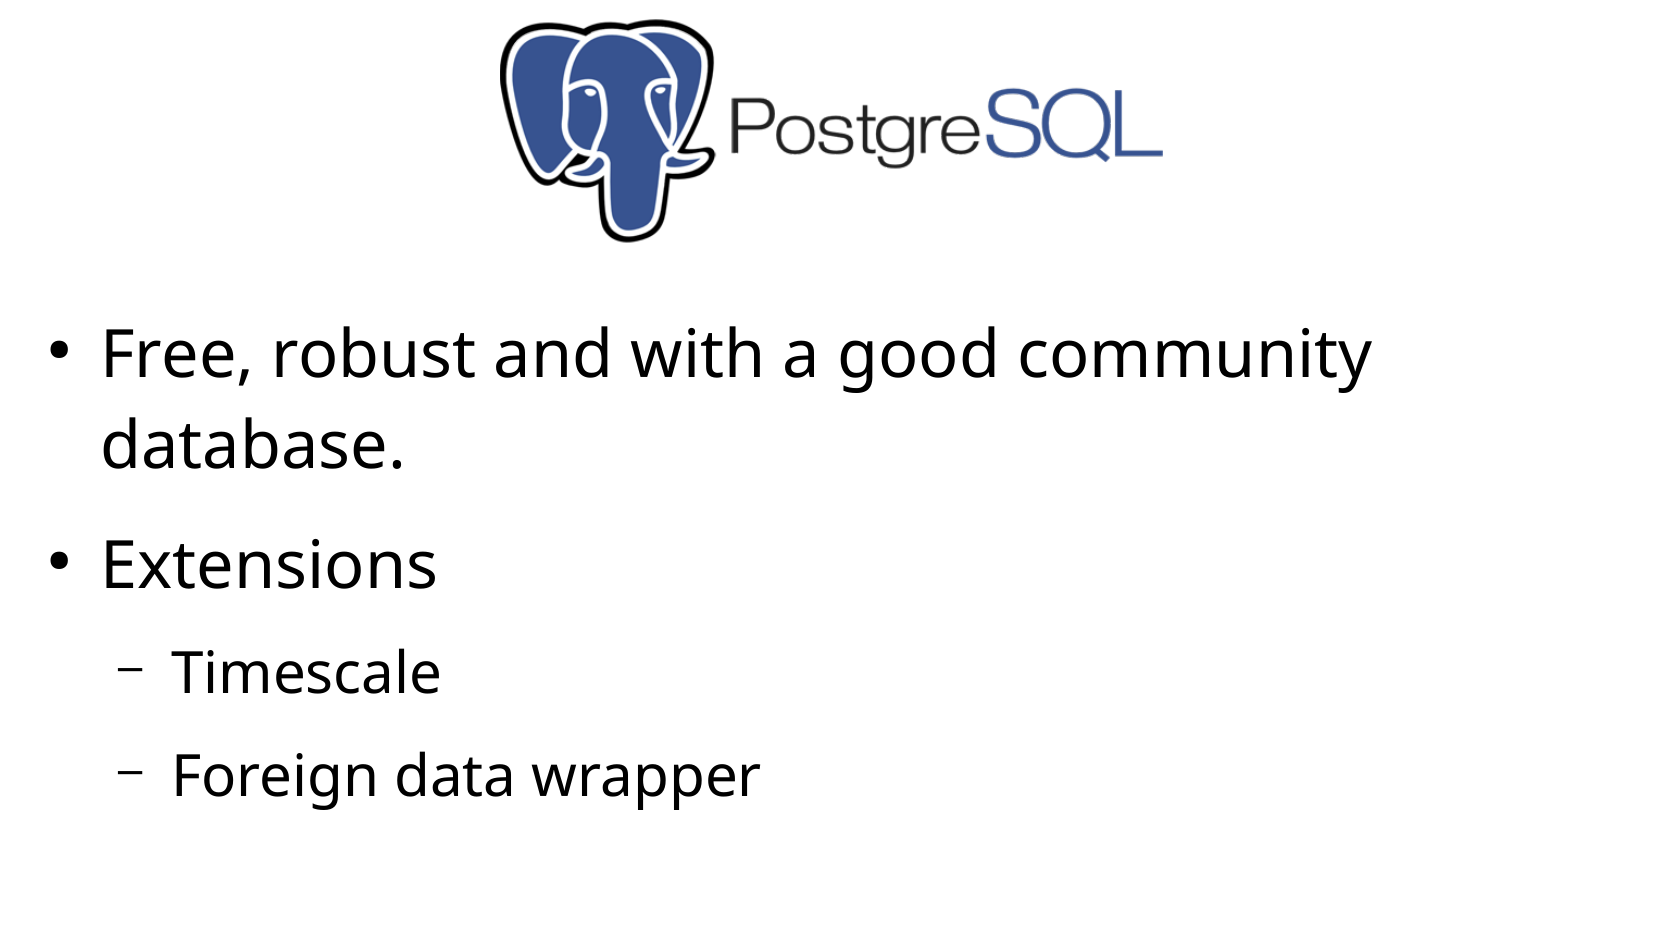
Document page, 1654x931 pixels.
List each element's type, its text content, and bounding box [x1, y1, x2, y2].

picture [500, 0, 1163, 284]
list Free, robust and with a good community database. Extensions Timescale Foreign data wrapper [29, 306, 1625, 904]
